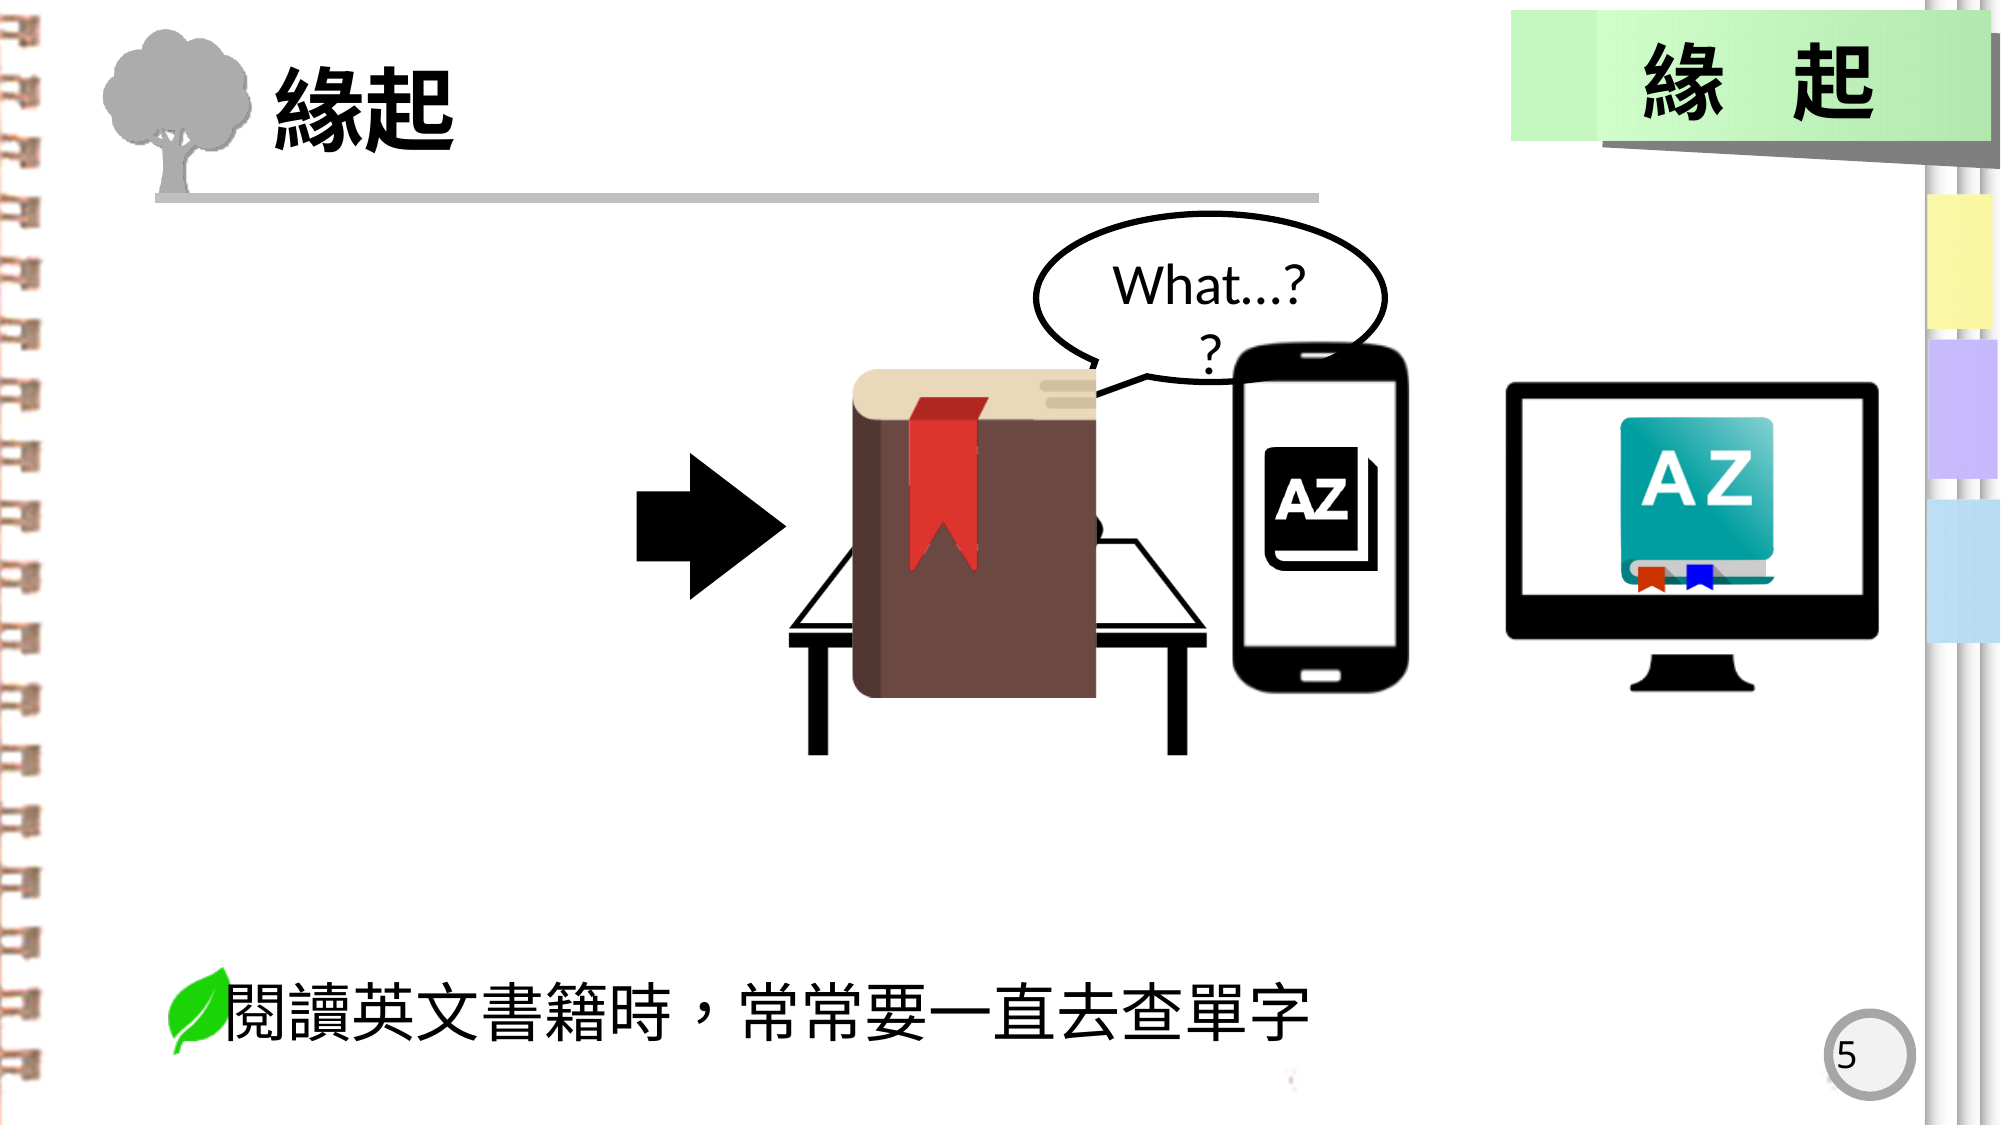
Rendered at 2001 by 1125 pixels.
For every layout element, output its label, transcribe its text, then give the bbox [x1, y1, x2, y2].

picture [1232, 340, 1410, 695]
text_box [637, 455, 785, 598]
picture [784, 369, 1211, 758]
list 閱讀英文書籍時，常常要一直去查單字 [141, 888, 1867, 1057]
title 緣起 [258, 29, 1867, 200]
picture [1503, 377, 1898, 694]
text_box 5 [1821, 1021, 1904, 1093]
text_box What…?? [1036, 213, 1385, 383]
